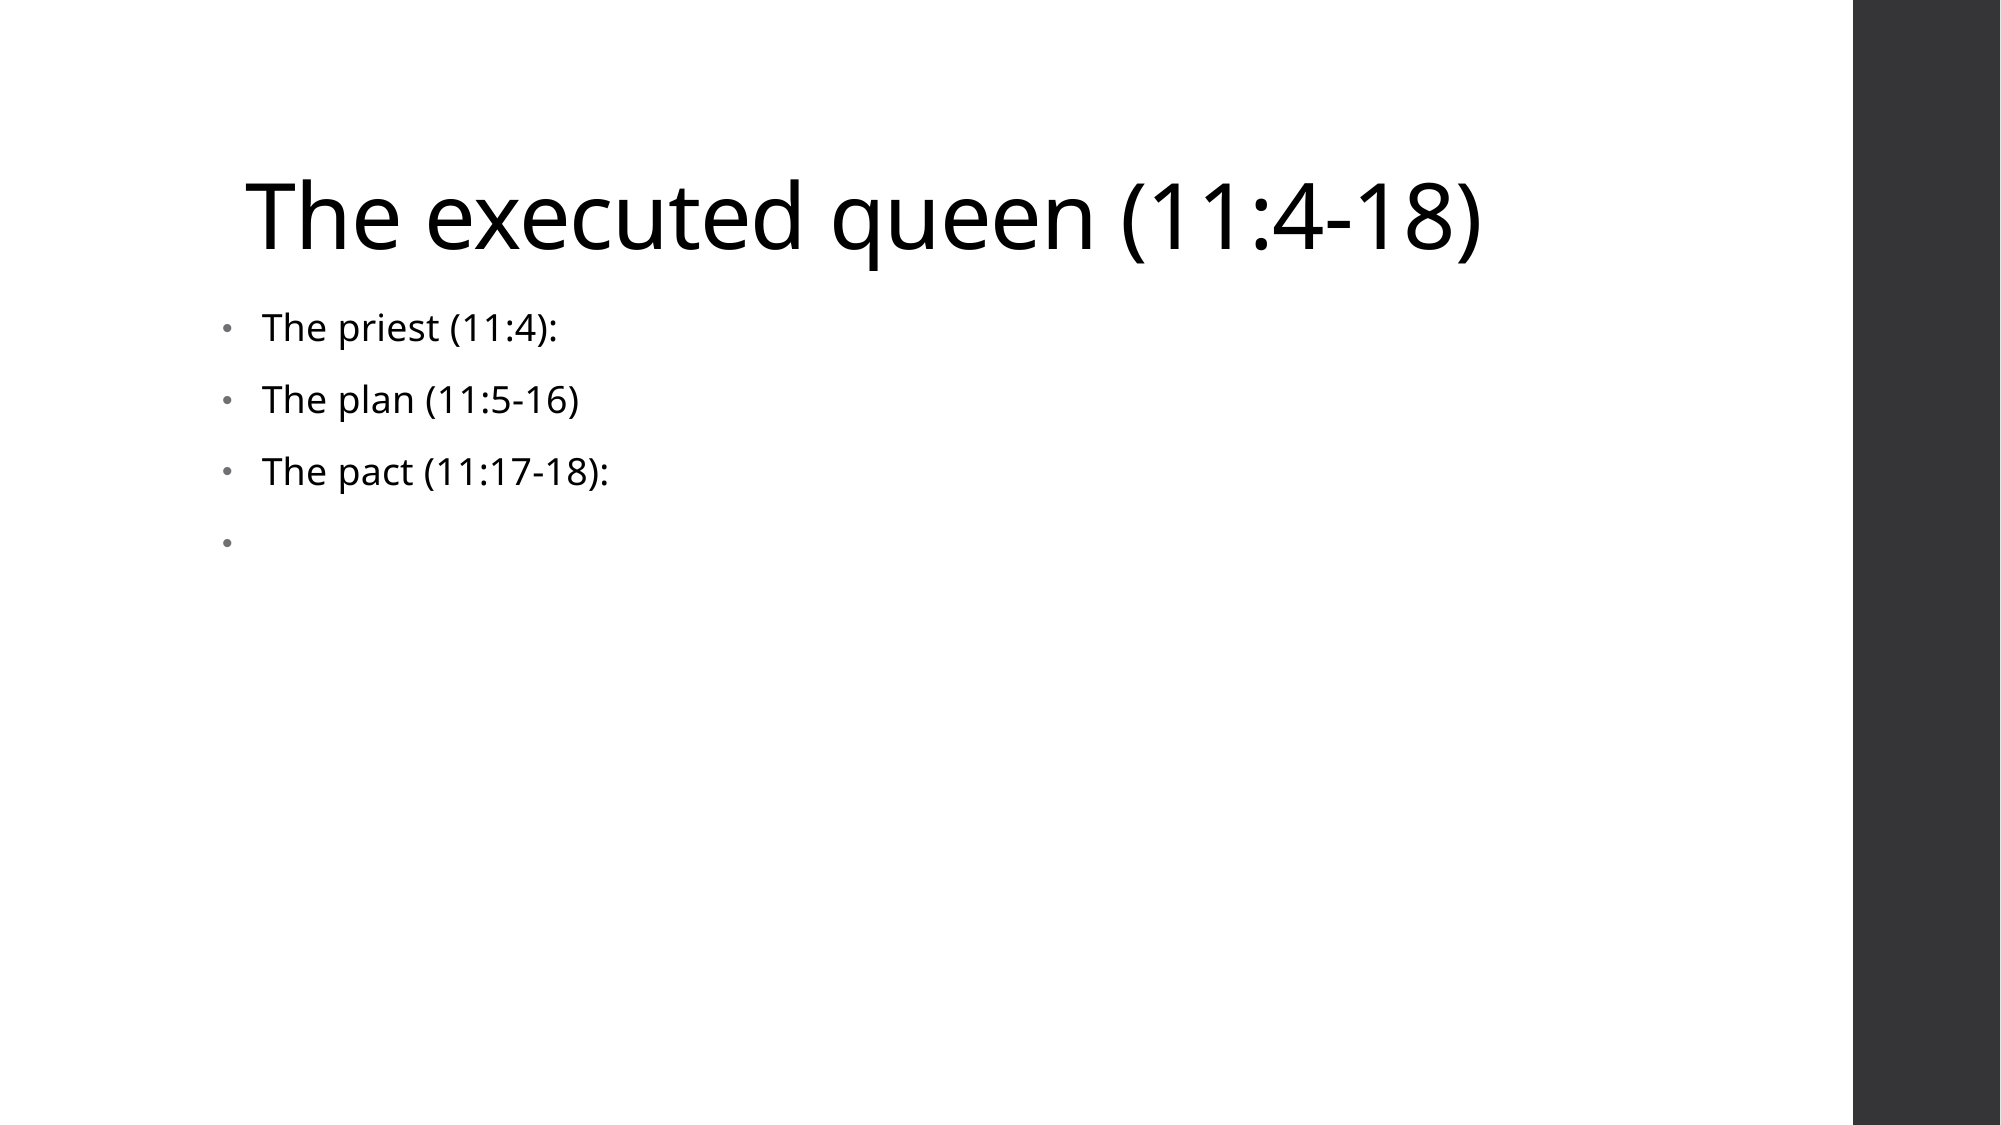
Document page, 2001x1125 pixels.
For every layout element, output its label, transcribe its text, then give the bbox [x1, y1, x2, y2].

list The priest (11:4): The plan (11:5-16) The pact (11:17-18): [206, 299, 1617, 1014]
title The executed queen (11:4-18) [206, 60, 1797, 278]
